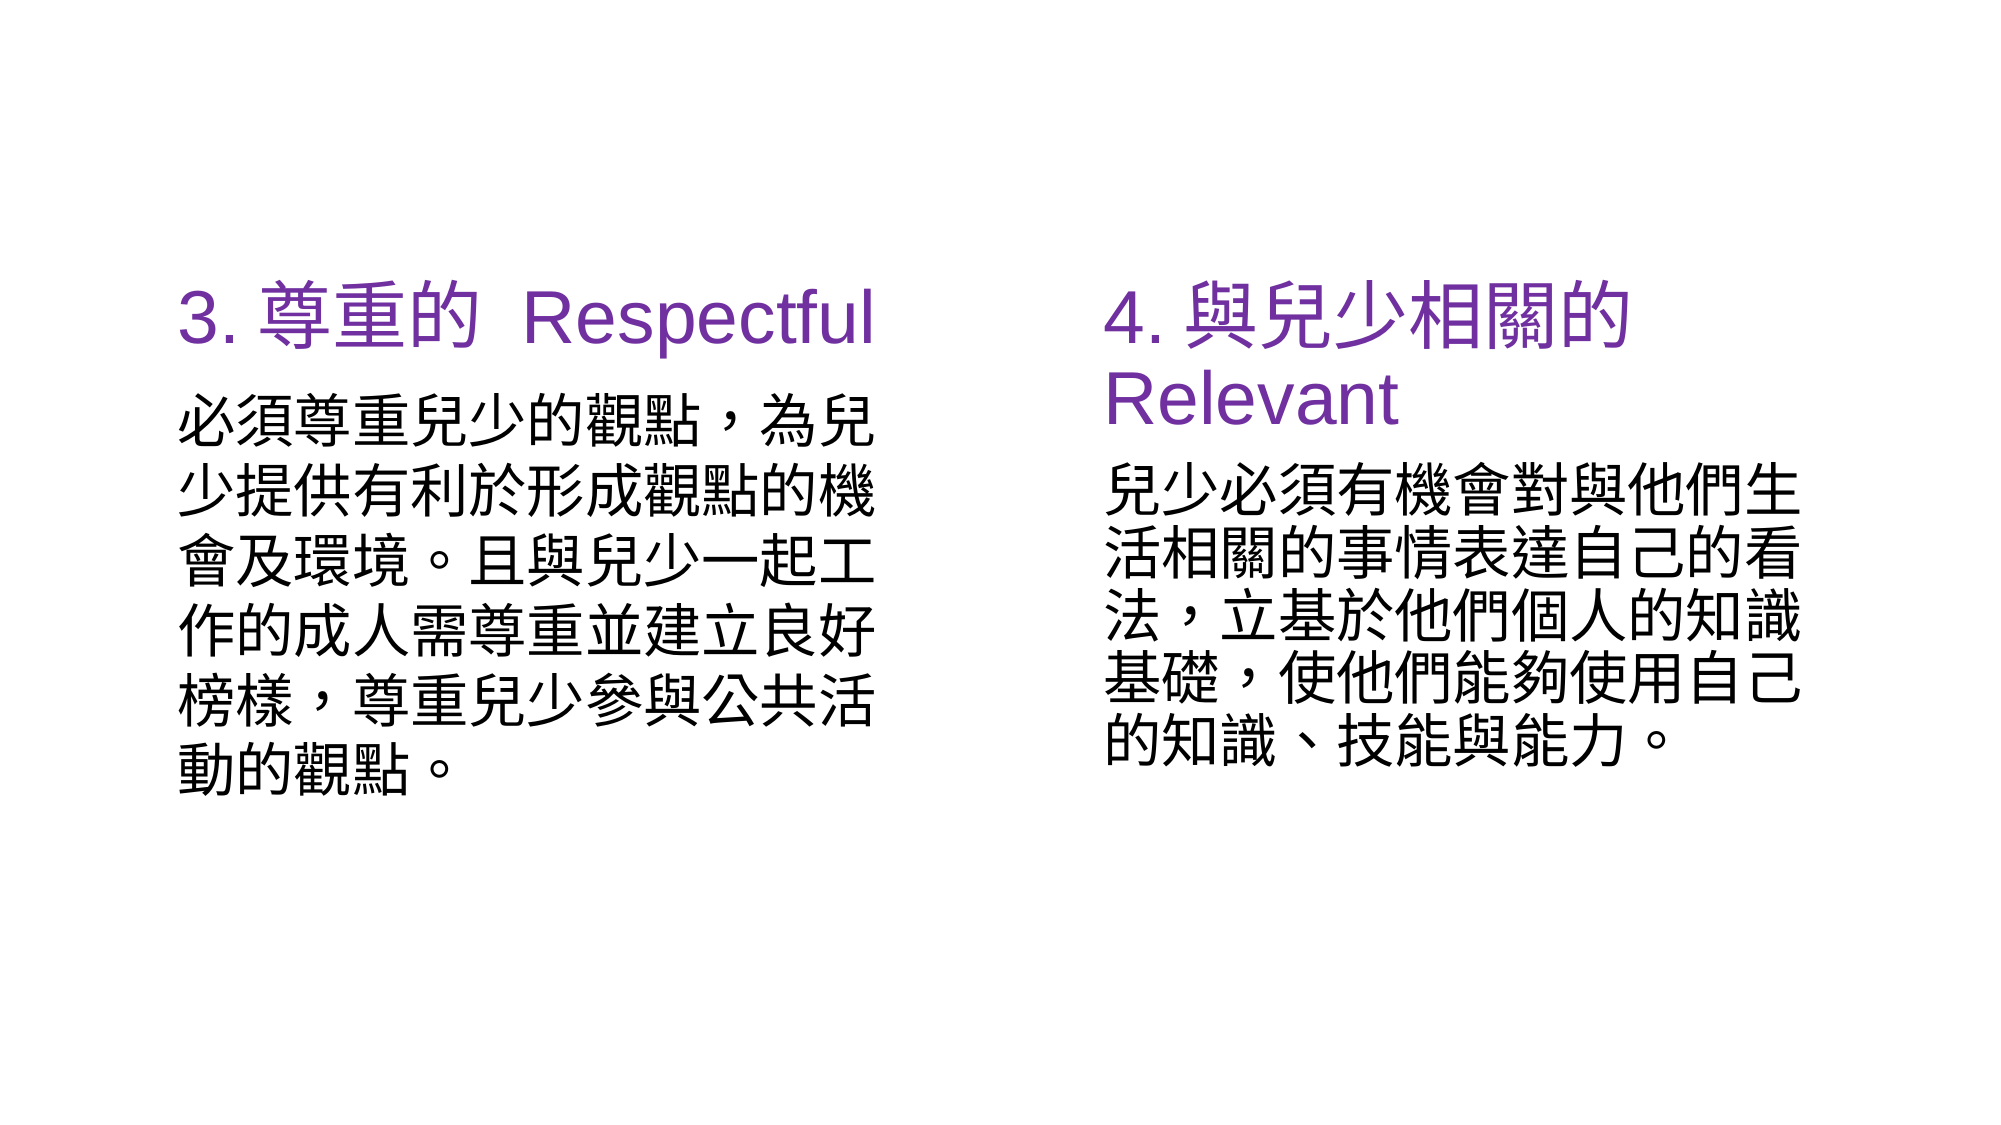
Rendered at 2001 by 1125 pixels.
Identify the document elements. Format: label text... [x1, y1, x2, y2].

text_box 3.尊重的 Respectful 必須尊重兒少的觀點，為兒少提供有利於形成觀點的機會及環境。且與兒少一起工作的成人需尊重並建立良好榜樣，尊重兒少參與公共活動的觀點。 [162, 200, 937, 1039]
list 4.與兒少相關的 Relevant 兒少必須有機會對與他們生活相關的事情表達自己的看法，立基於他們個人的知識基礎，使他們能夠使用自己的知識、技能與能力。 [1088, 200, 1863, 1039]
